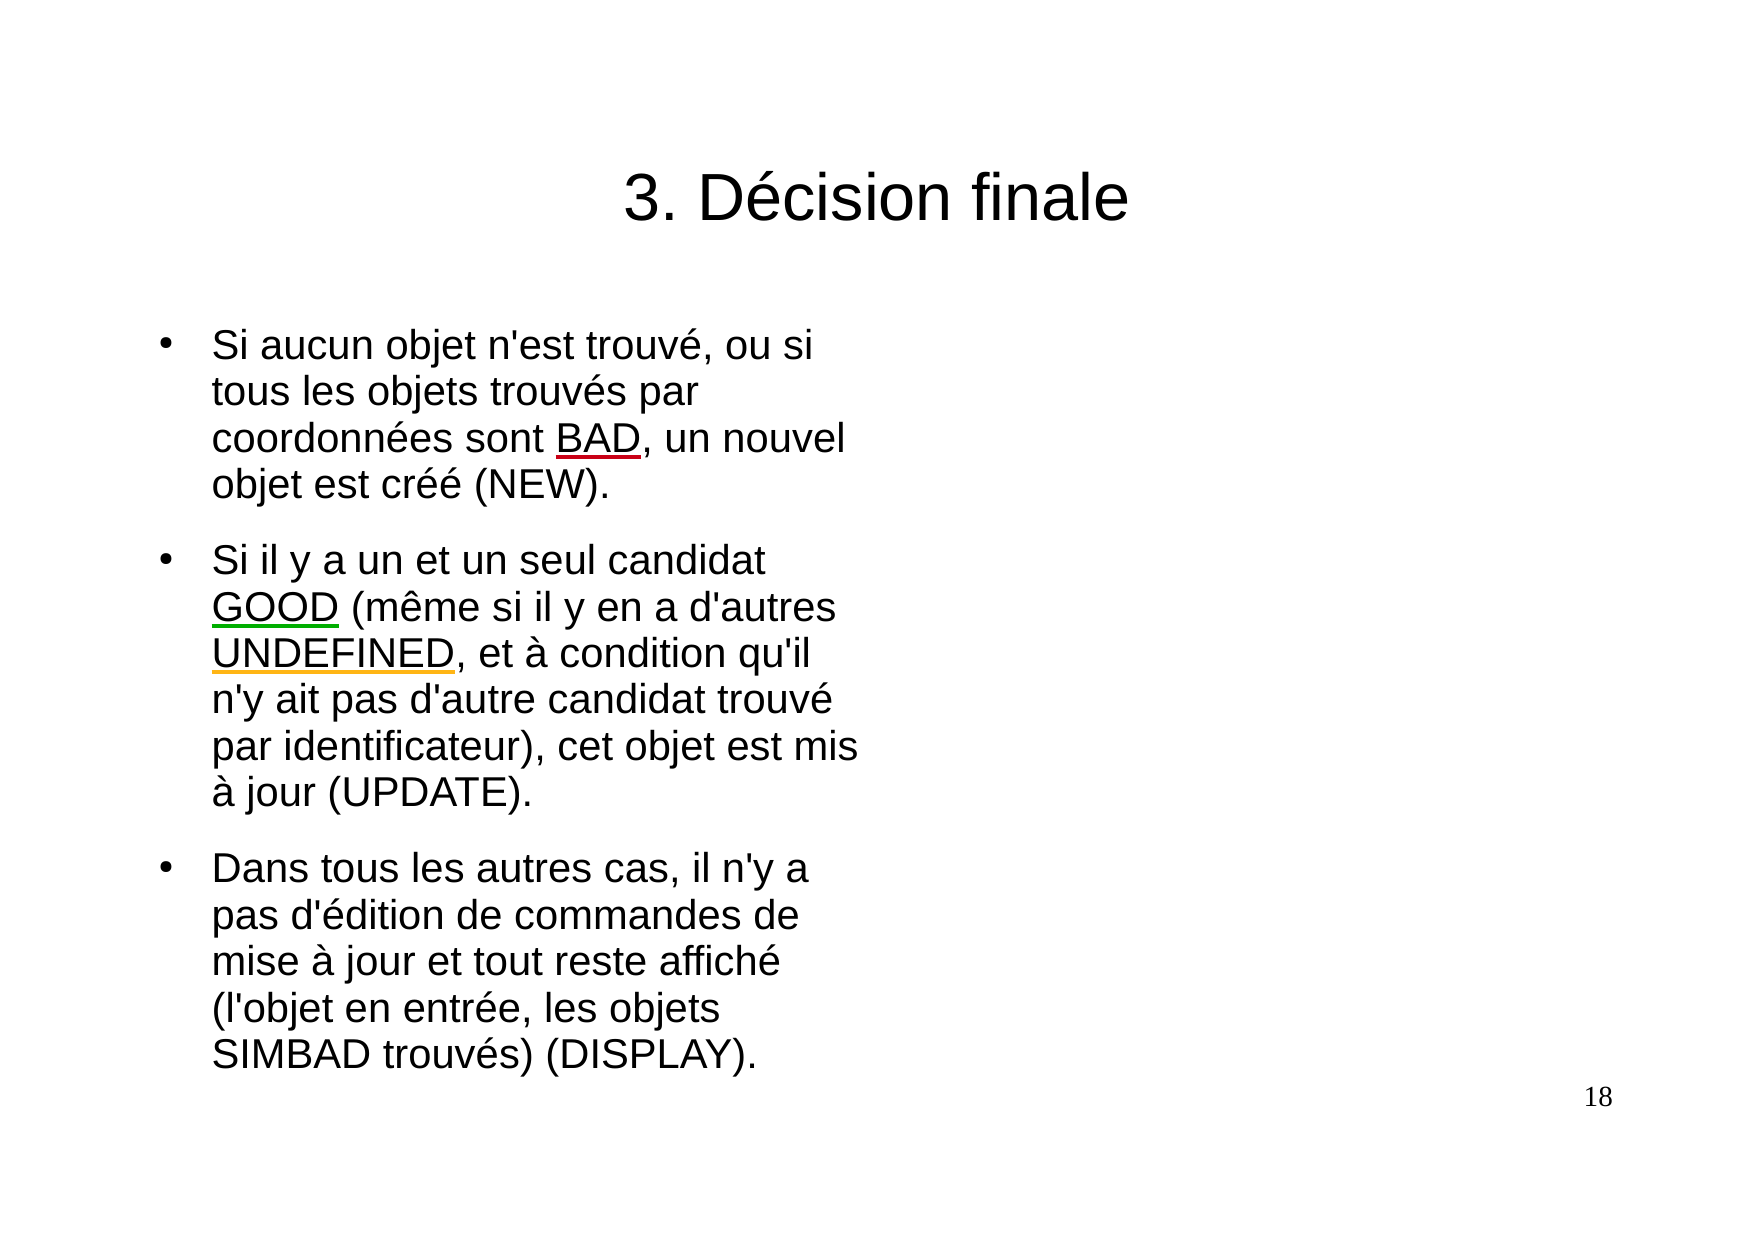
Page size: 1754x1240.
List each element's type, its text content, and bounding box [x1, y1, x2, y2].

title 3. Décision finale [140, 103, 1614, 291]
list Si aucun objet n'est trouvé, ou si tous les objets trouvés par coordonnées sont BAD, un nouvel objet est créé (NEW). Si il y a un et un seul candidat GOOD (même si il y en a d'autres UNDEFINED, et à condition qu'il n'y ait pas d'autre candidat trouvé par identificateur), cet objet est mis à jour (UPDATE). Dans tous les autres cas, il n'y a pas d'édition de commandes de mise à jour et tout reste affiché (l'objet en entrée, les objets SIMBAD trouvés) (DISPLAY). [140, 321, 860, 1123]
